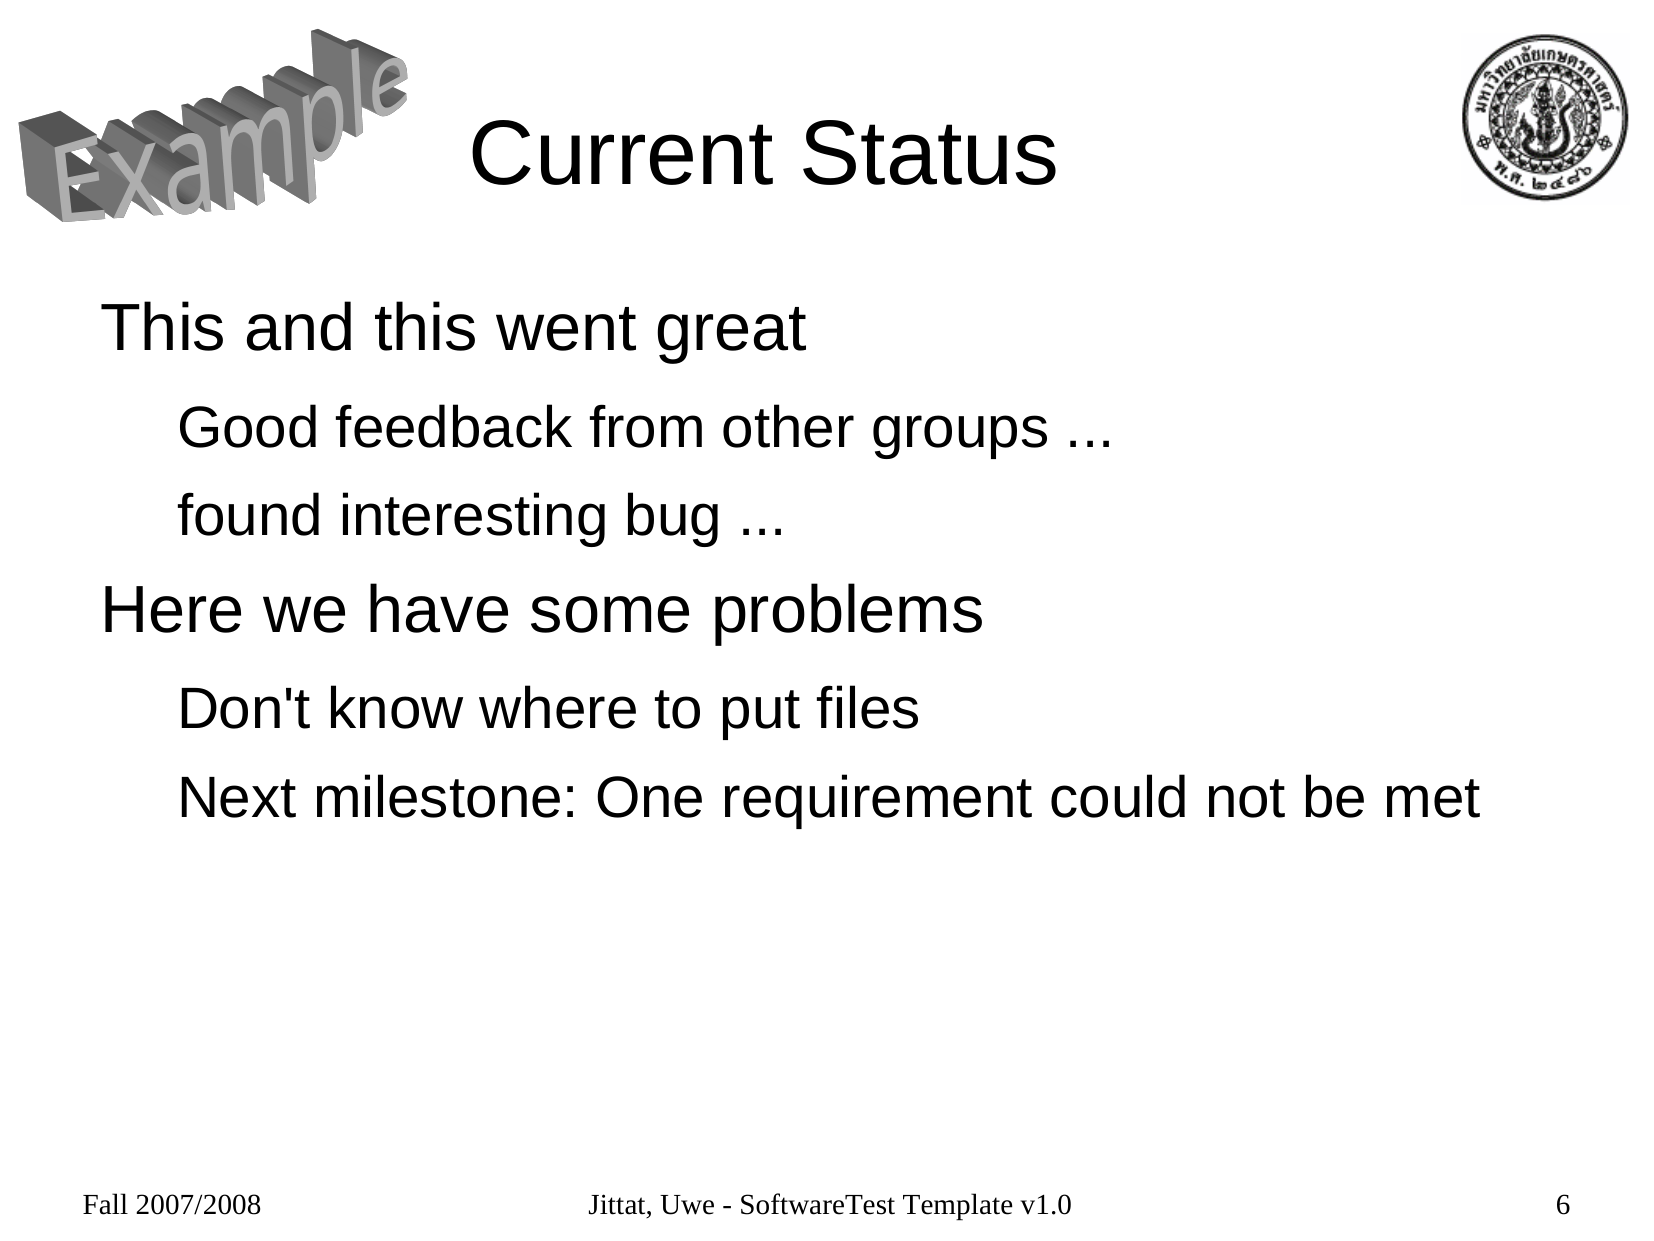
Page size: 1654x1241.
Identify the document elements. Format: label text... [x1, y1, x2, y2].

title Current Status [82, 56, 1447, 250]
picture [1461, 33, 1630, 205]
list This and this went great Good feedback from other groups ... found interesting bug ... Here we have some problems Don't know where to put files Next milestone: One requirement could not be met [82, 290, 1571, 1167]
